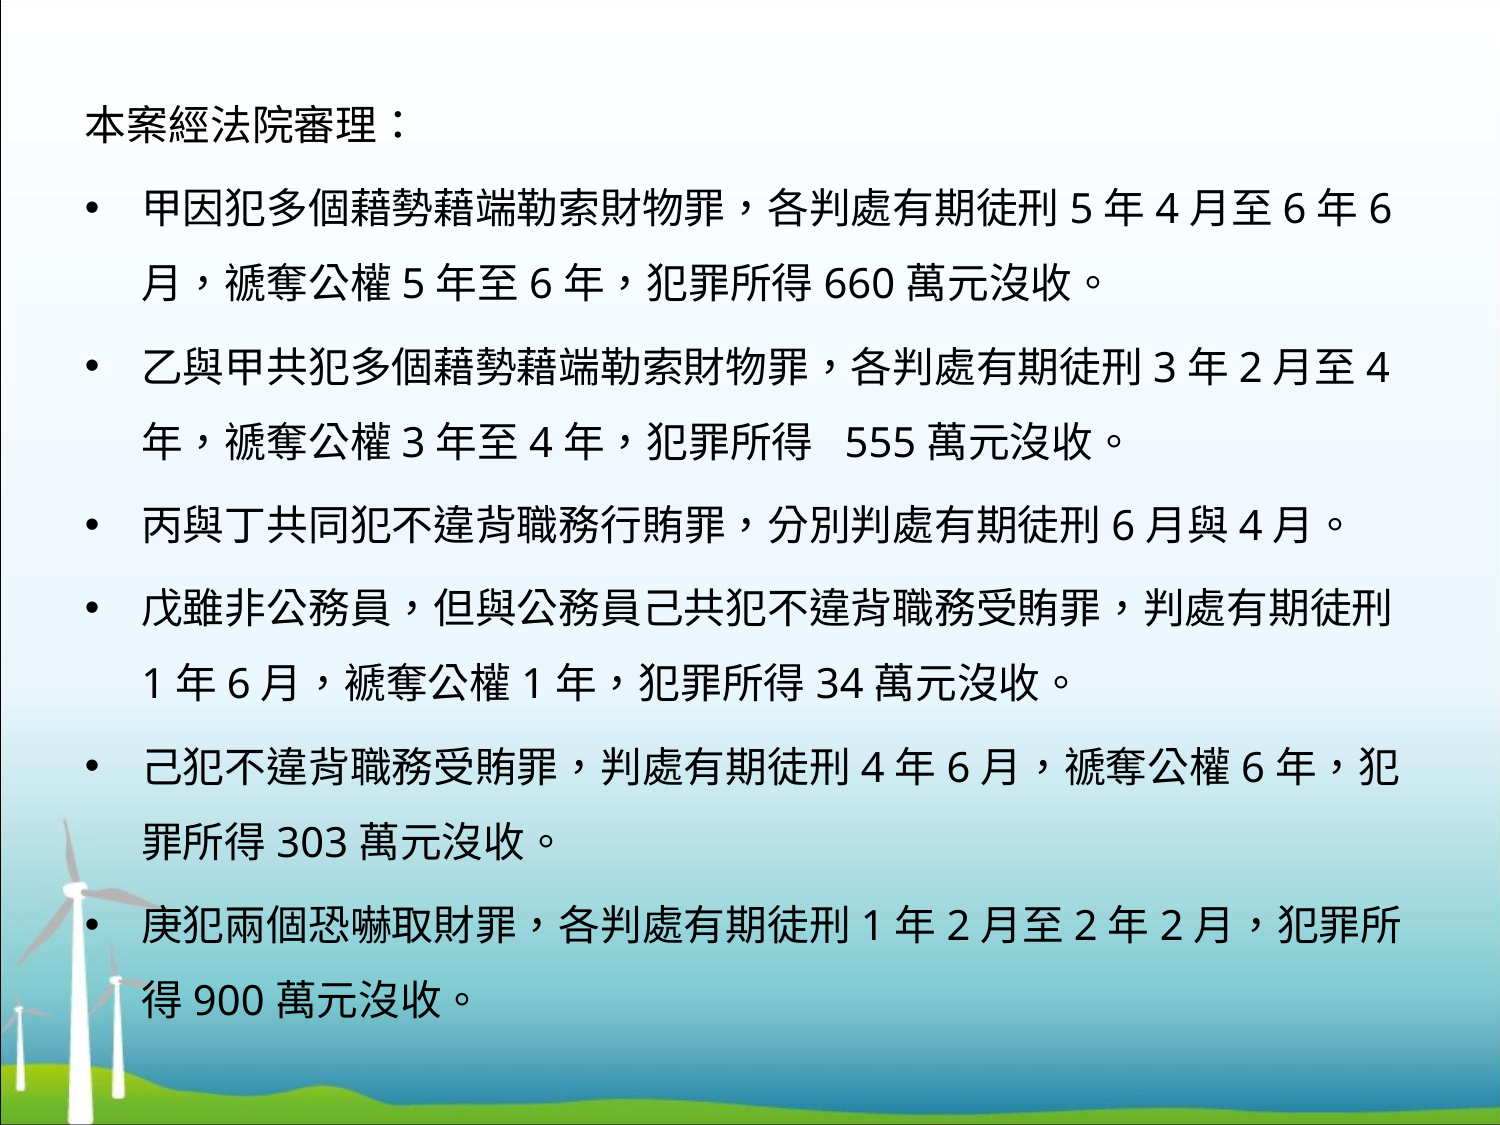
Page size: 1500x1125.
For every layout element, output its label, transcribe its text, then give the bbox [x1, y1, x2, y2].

list 本案經法院審理： 甲因犯多個藉勢藉端勒索財物罪，各判處有期徒刑5年4月至6年6月，禠奪公權5年至6年，犯罪所得660萬元沒收。 乙與甲共犯多個藉勢藉端勒索財物罪，各判處有期徒刑3年2月至4年，禠奪公權3年至4年，犯罪所得 555萬元沒收。 丙與丁共同犯不違背職務行賄罪，分別判處有期徒刑6月與4月。 戊雖非公務員，但與公務員己共犯不違背職務受賄罪，判處有期徒刑1年6月，褫奪公權1年，犯罪所得34萬元沒收。 己犯不違背職務受賄罪，判處有期徒刑4年6月，禠奪公權6年，犯罪所得303萬元沒收。 庚犯兩個恐嚇取財罪，各判處有期徒刑1年2月至2年2月，犯罪所得900萬元沒收。 [69, 66, 1430, 946]
picture [0, 0, 1500, 1125]
